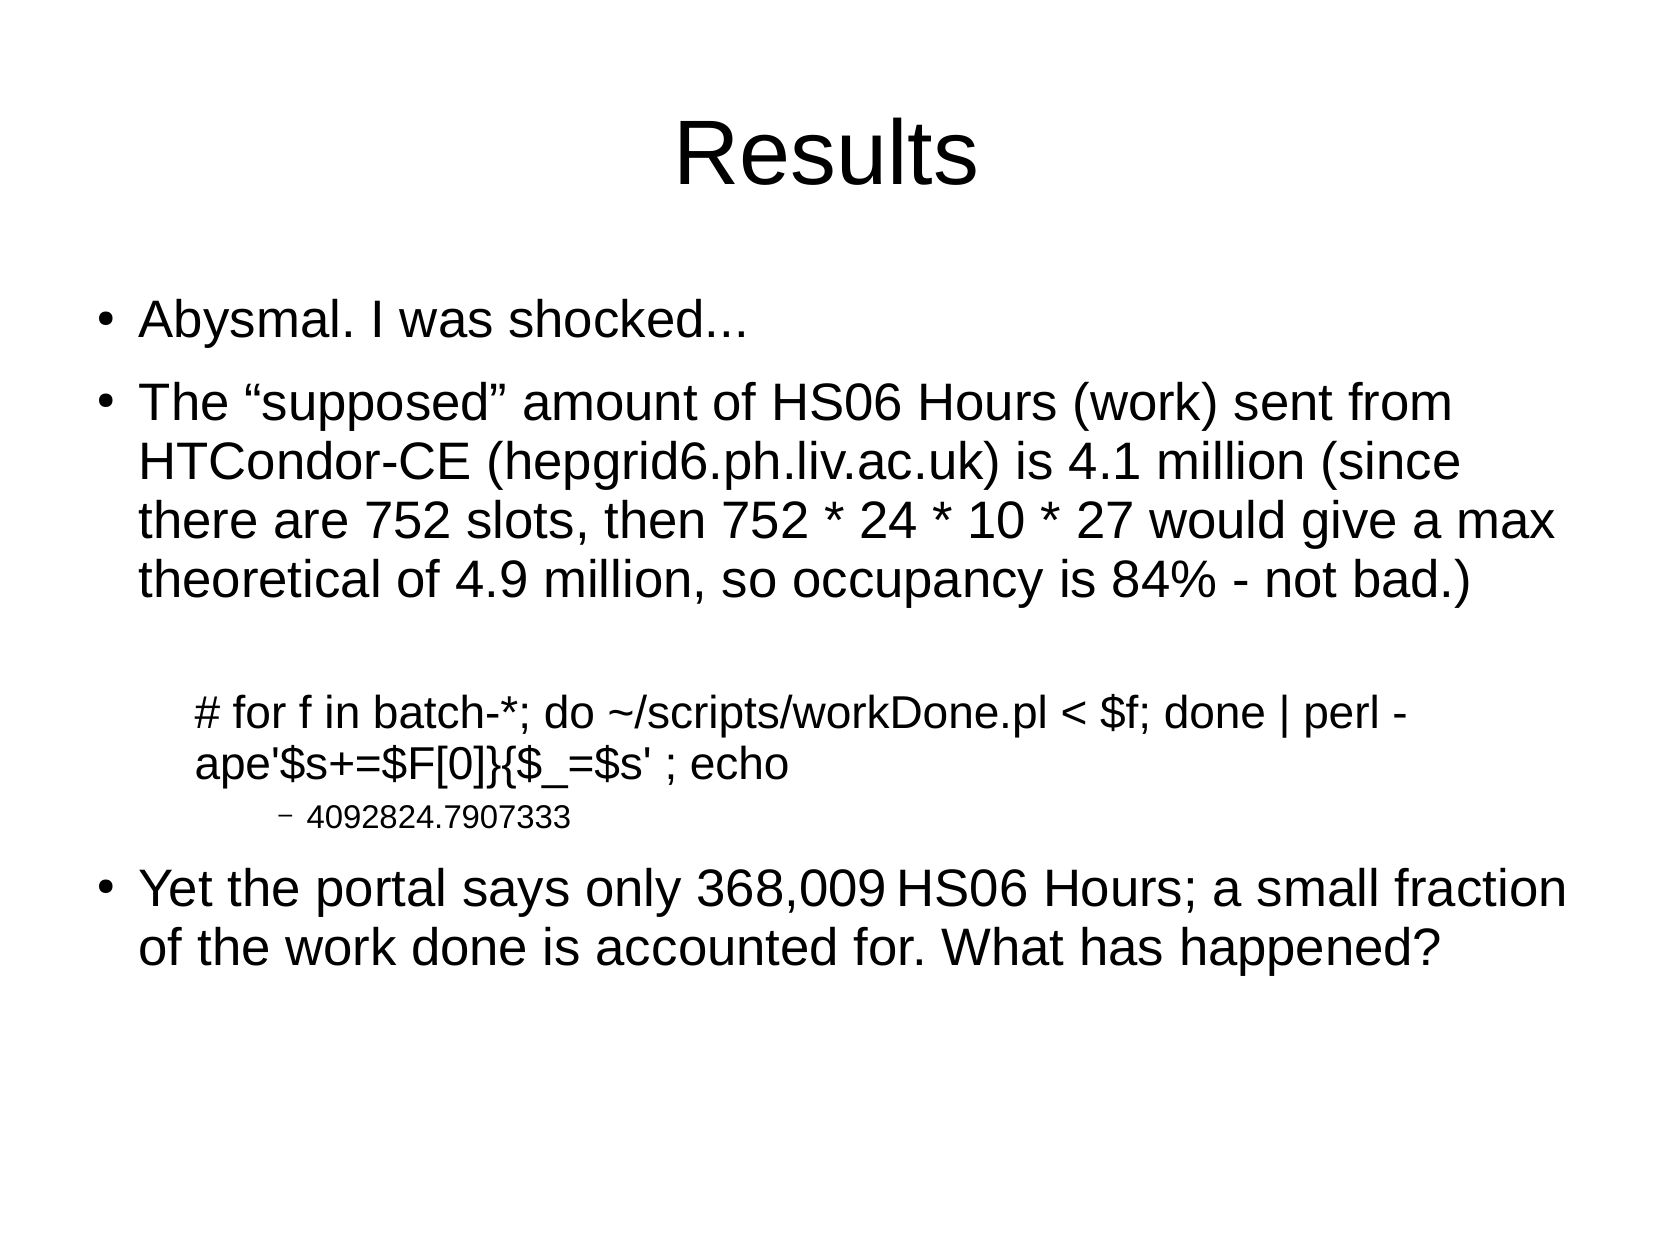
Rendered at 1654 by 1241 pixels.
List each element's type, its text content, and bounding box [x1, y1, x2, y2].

list Abysmal. I was shocked... The “supposed” amount of HS06 Hours (work) sent from HTCondor-CE (hepgrid6.ph.liv.ac.uk) is 4.1 million (since there are 752 slots, then 752 * 24 * 10 * 27 would give a max theoretical of 4.9 million, so occupancy is 84% - not bad.) # for f in batch-*; do ~/scripts/workDone.pl < $f; done | perl -ape'$s+=$F[0]}{$_=$s' ; echo 4092824.7907333 Yet the portal says only 368,009 HS06 Hours; a small fraction of the work done is accounted for. What has happened? [82, 290, 1571, 1010]
title Results [82, 49, 1571, 257]
